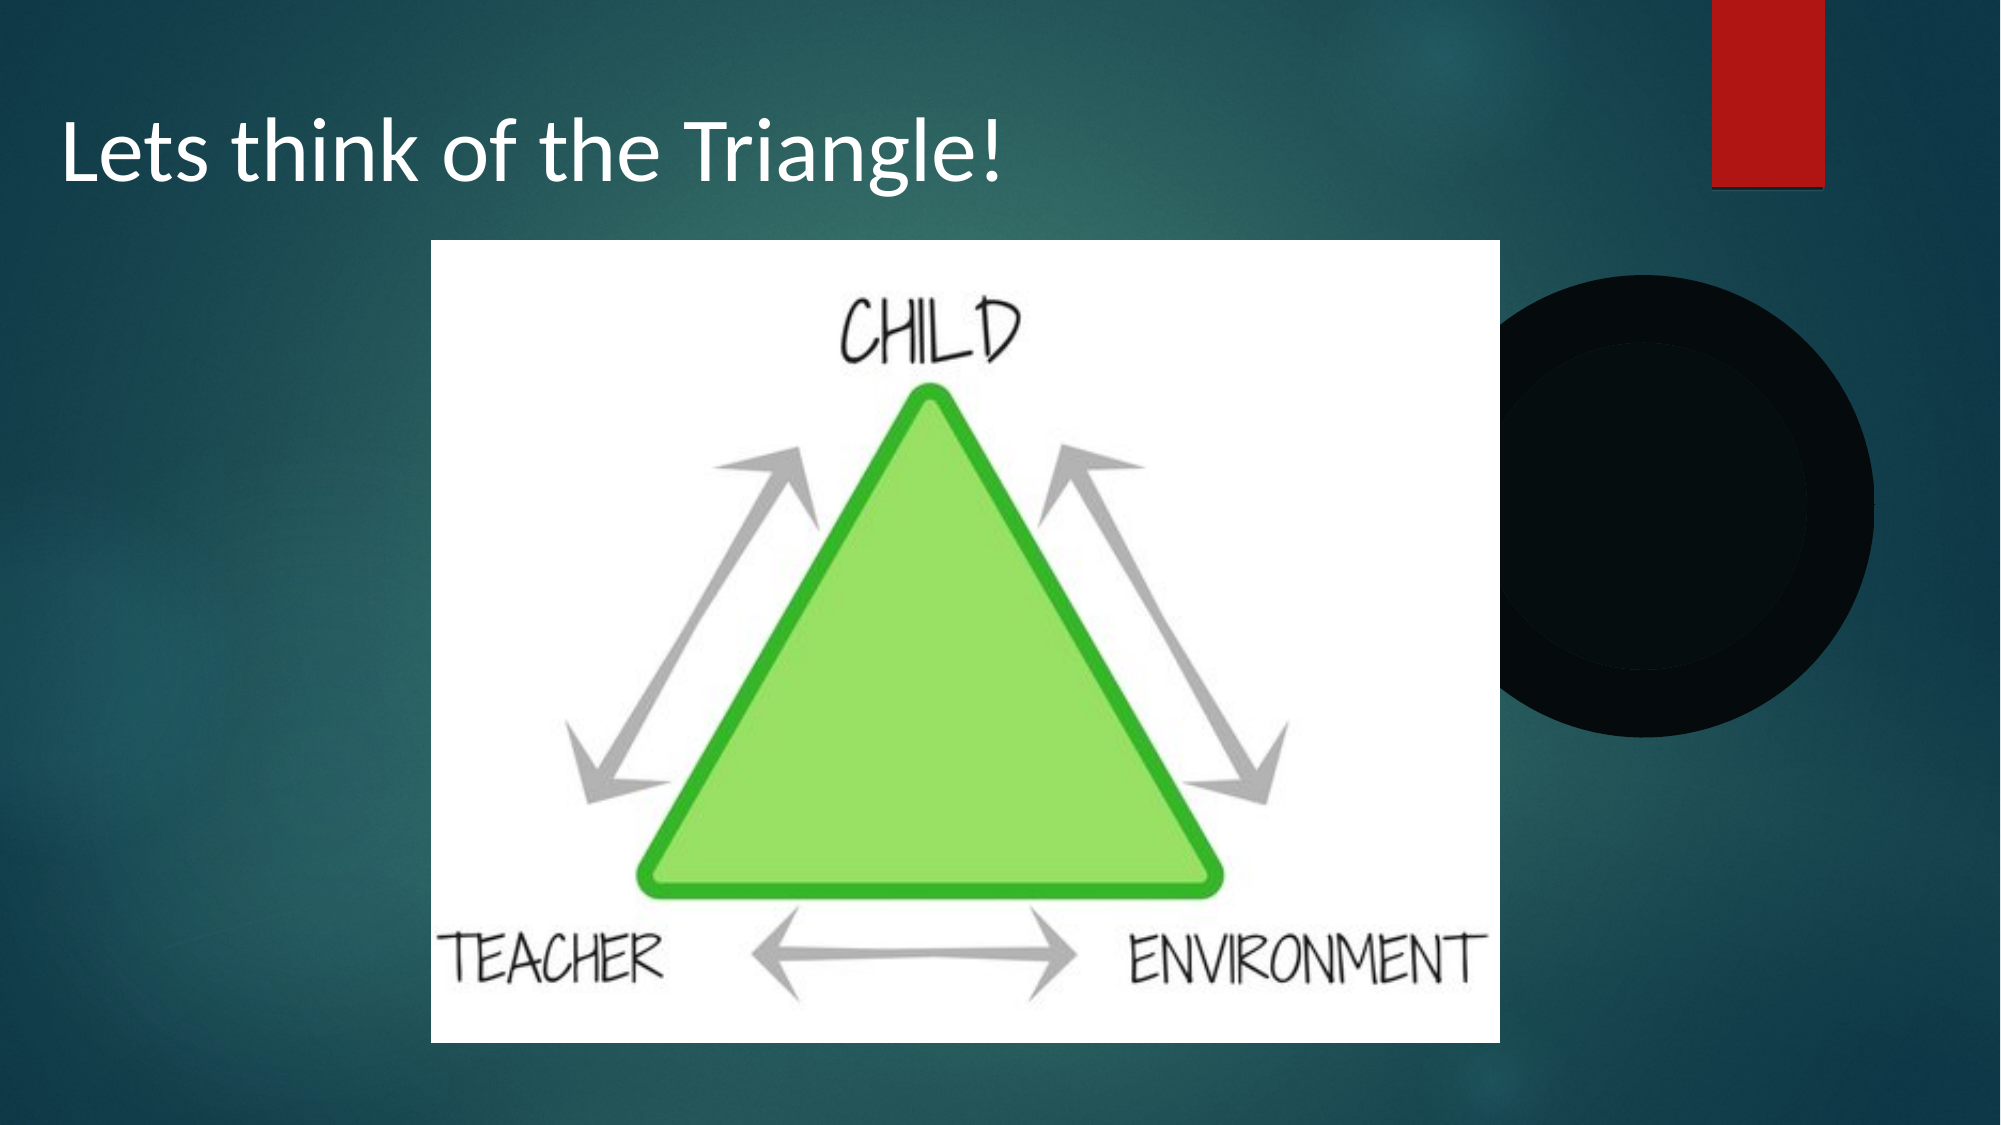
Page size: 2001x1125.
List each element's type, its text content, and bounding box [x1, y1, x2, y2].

picture [431, 240, 1500, 1043]
text_box Lets think of the Triangle! [45, 82, 1703, 209]
